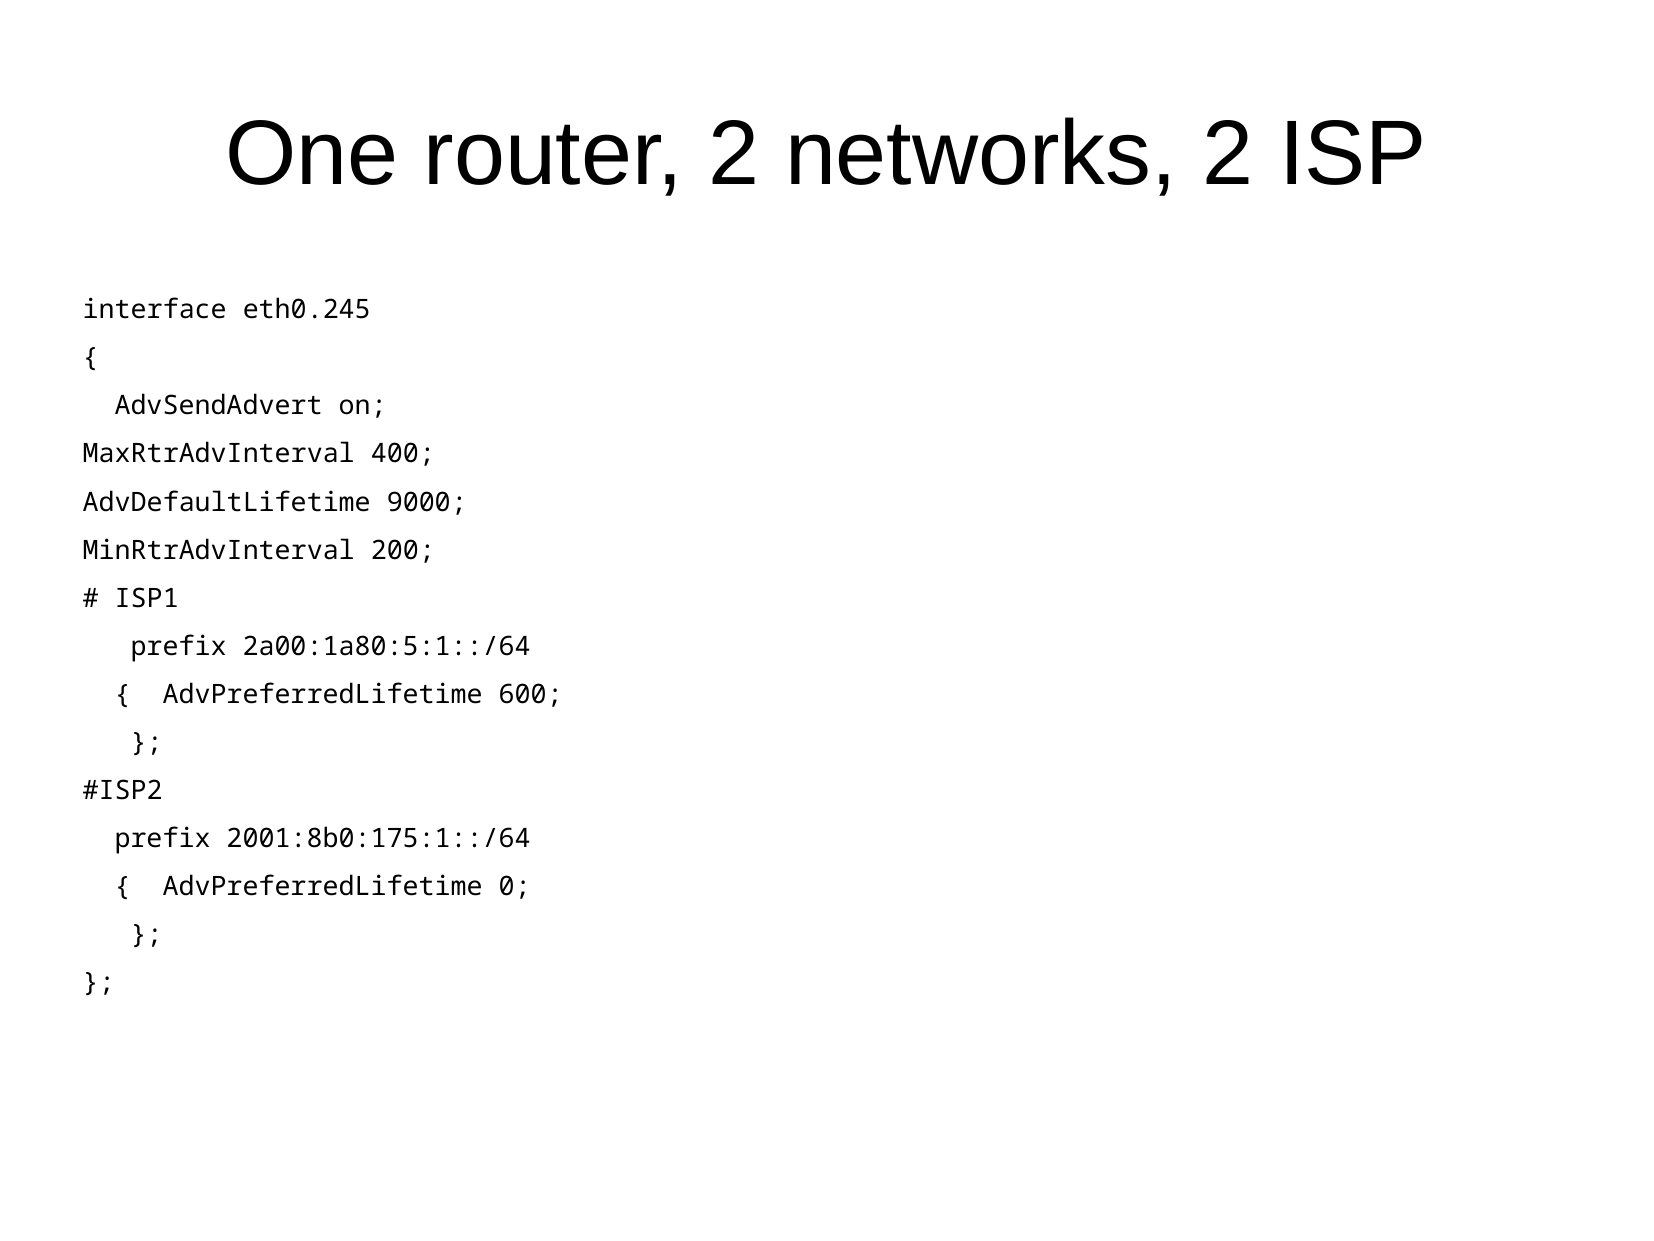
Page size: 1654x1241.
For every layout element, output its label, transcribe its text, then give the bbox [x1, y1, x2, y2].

title One router, 2 networks, 2 ISP [82, 49, 1571, 257]
list interface eth0.245 { AdvSendAdvert on; MaxRtrAdvInterval 400; AdvDefaultLifetime 9000; MinRtrAdvInterval 200; # ISP1 prefix 2a00:1a80:5:1::/64 { AdvPreferredLifetime 600; }; #ISP2 prefix 2001:8b0:175:1::/64 { AdvPreferredLifetime 0; }; }; [82, 290, 1571, 1010]
